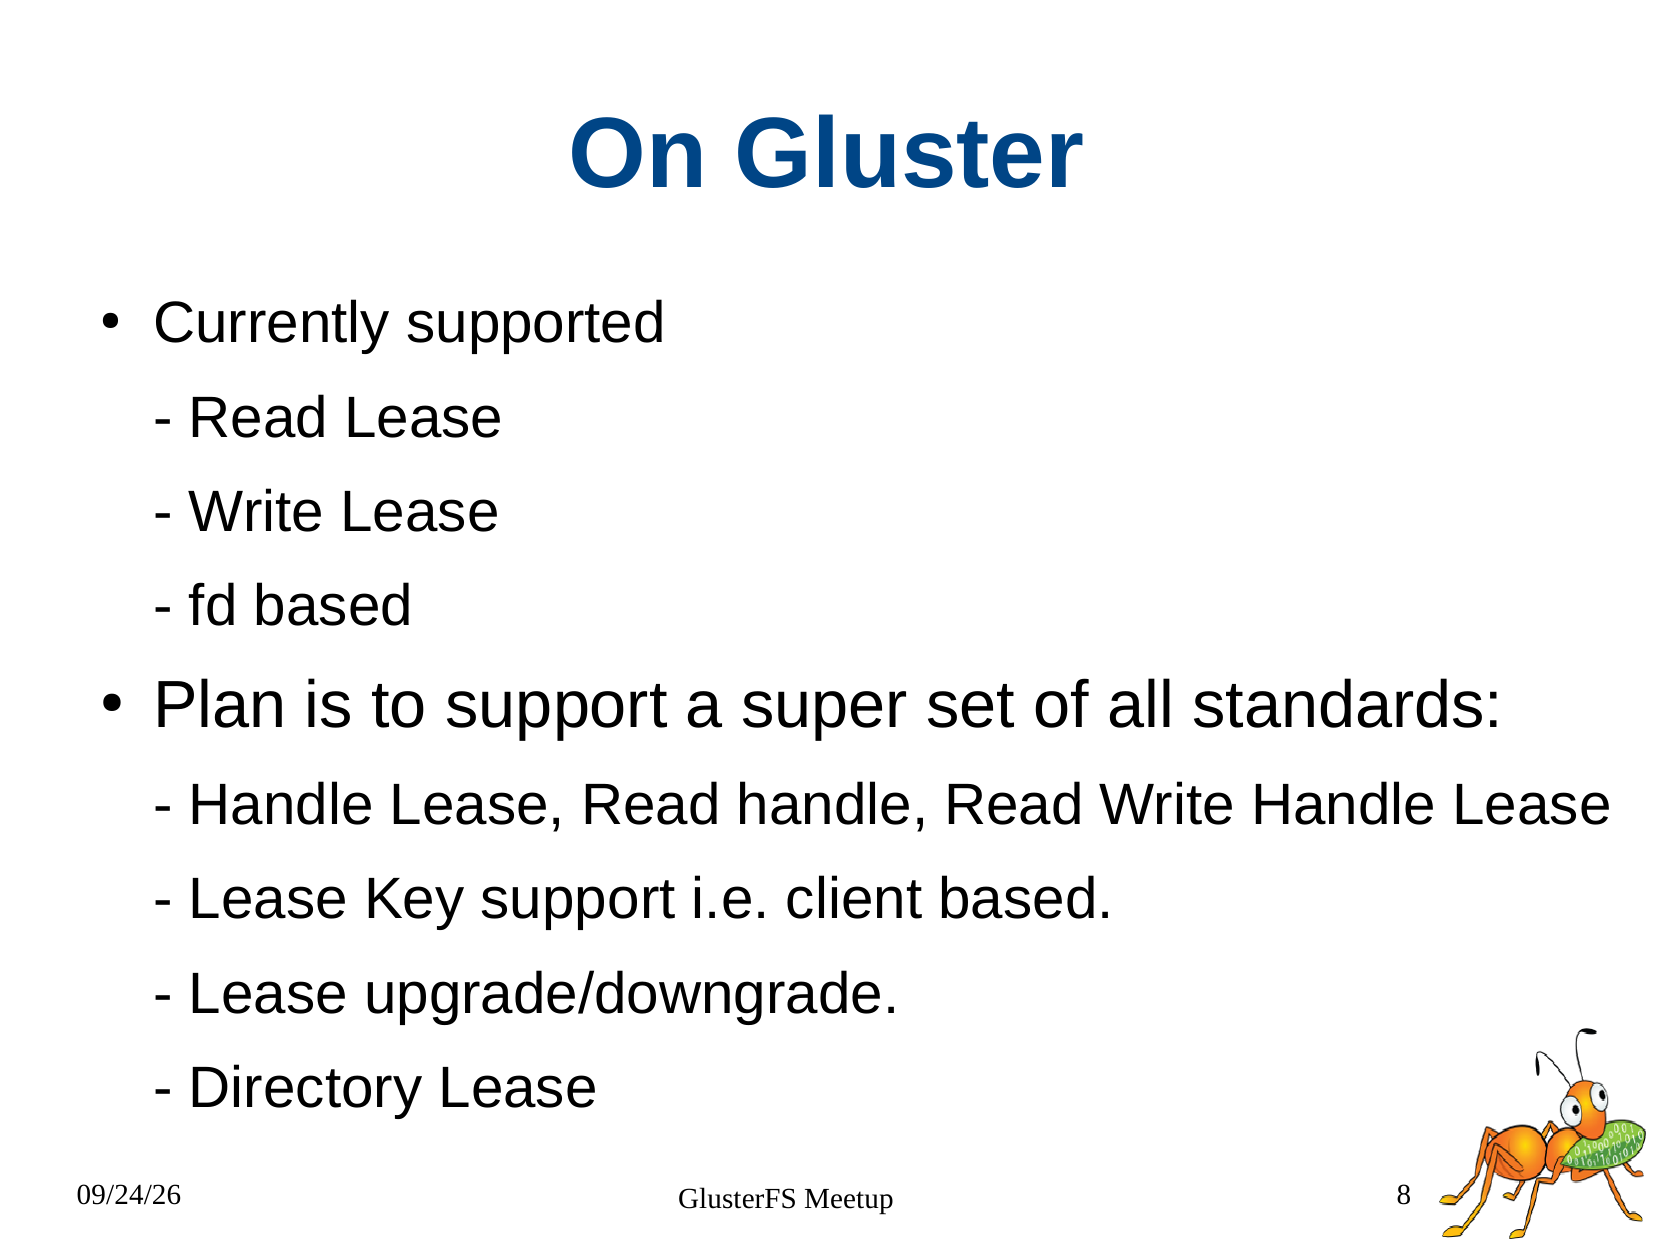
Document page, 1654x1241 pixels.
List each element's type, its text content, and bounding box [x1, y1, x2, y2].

list Currently supported - Read Lease - Write Lease - fd based Plan is to support a super set of all standards: - Handle Lease, Read handle, Read Write Handle Lease - Lease Key support i.e. client based. - Lease upgrade/downgrade. - Directory Lease [82, 290, 1636, 1066]
picture [1436, 1027, 1648, 1241]
title On Gluster [82, 41, 1571, 265]
